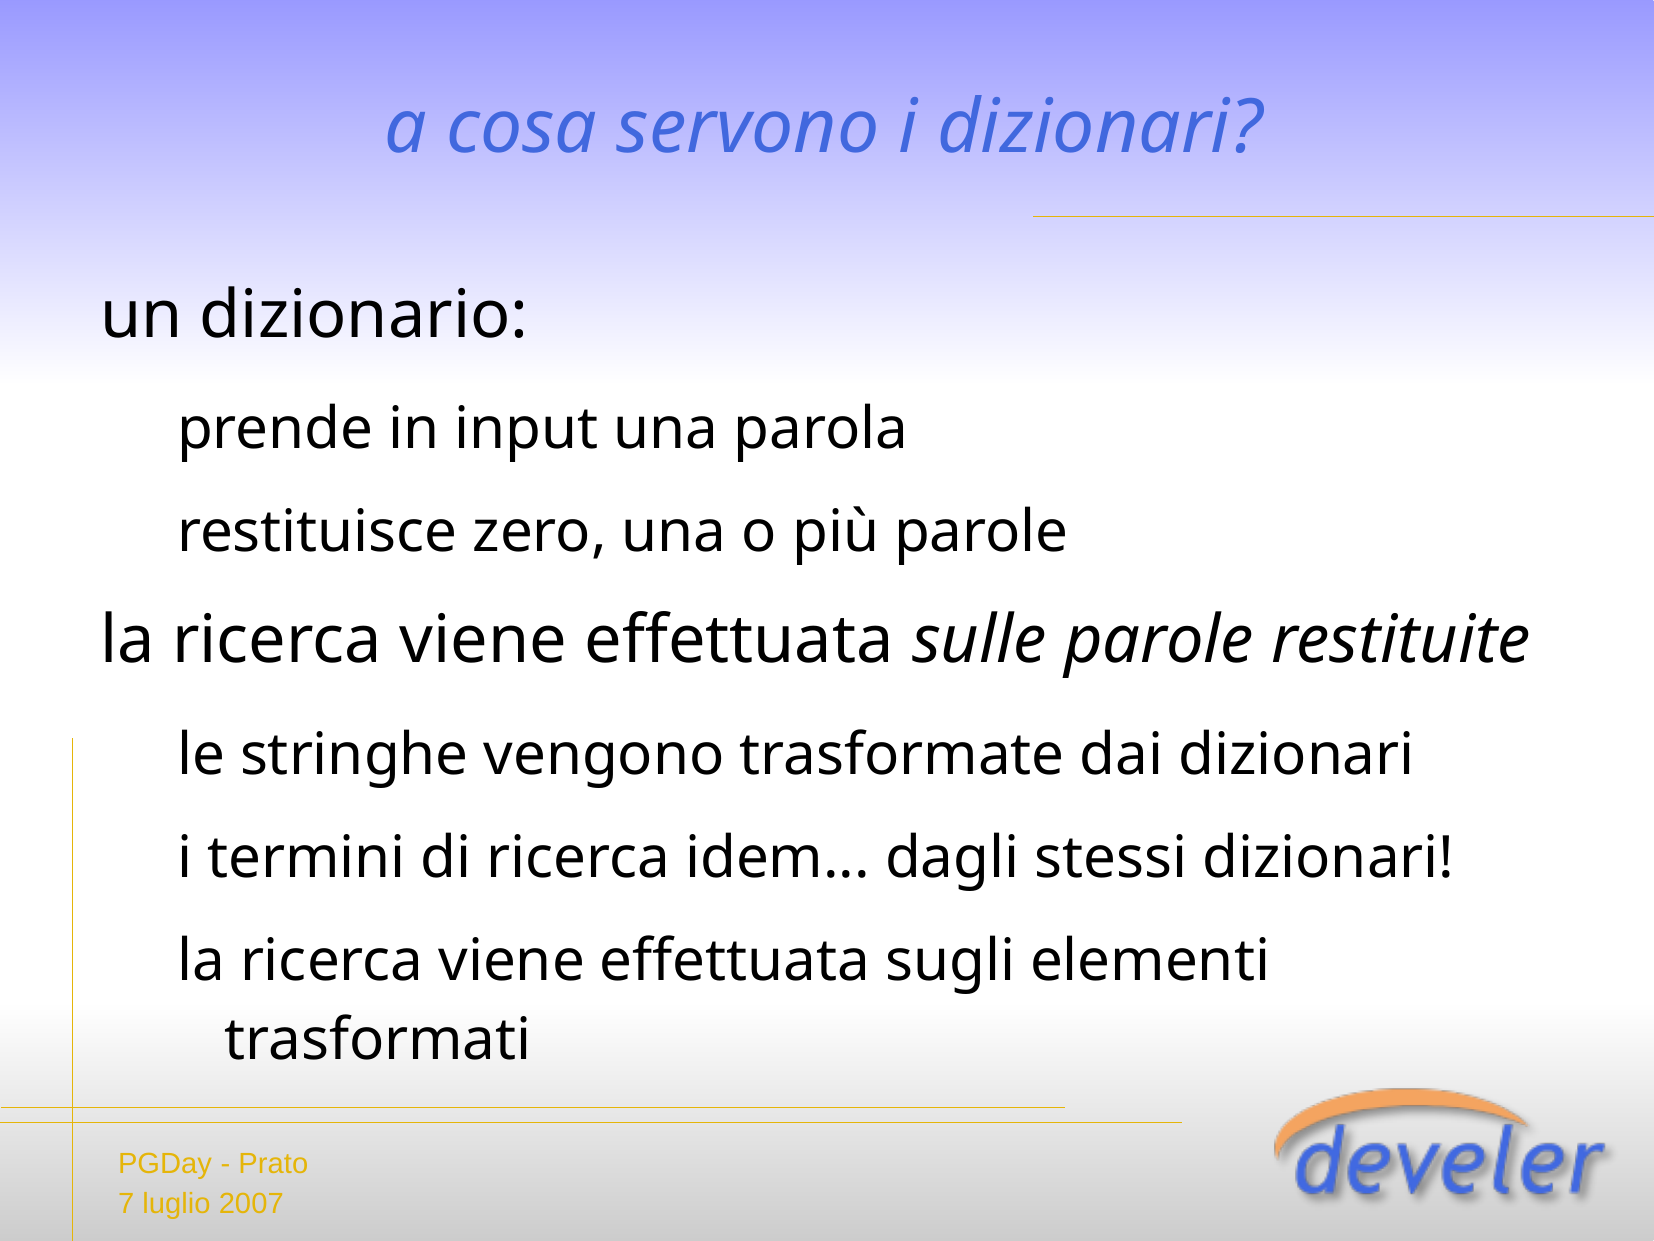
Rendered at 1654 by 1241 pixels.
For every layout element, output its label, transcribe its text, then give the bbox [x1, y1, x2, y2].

list un dizionario: prende in input una parola restituisce zero, una o più parole la ricerca viene effettuata sulle parole restituite le stringhe vengono trasformate dai dizionari i termini di ricerca idem... dagli stessi dizionari! la ricerca viene effettuata sugli elementi trasformati [82, 265, 1571, 1127]
picture [1269, 1083, 1622, 1211]
title a cosa servono i dizionari? [82, 29, 1565, 217]
